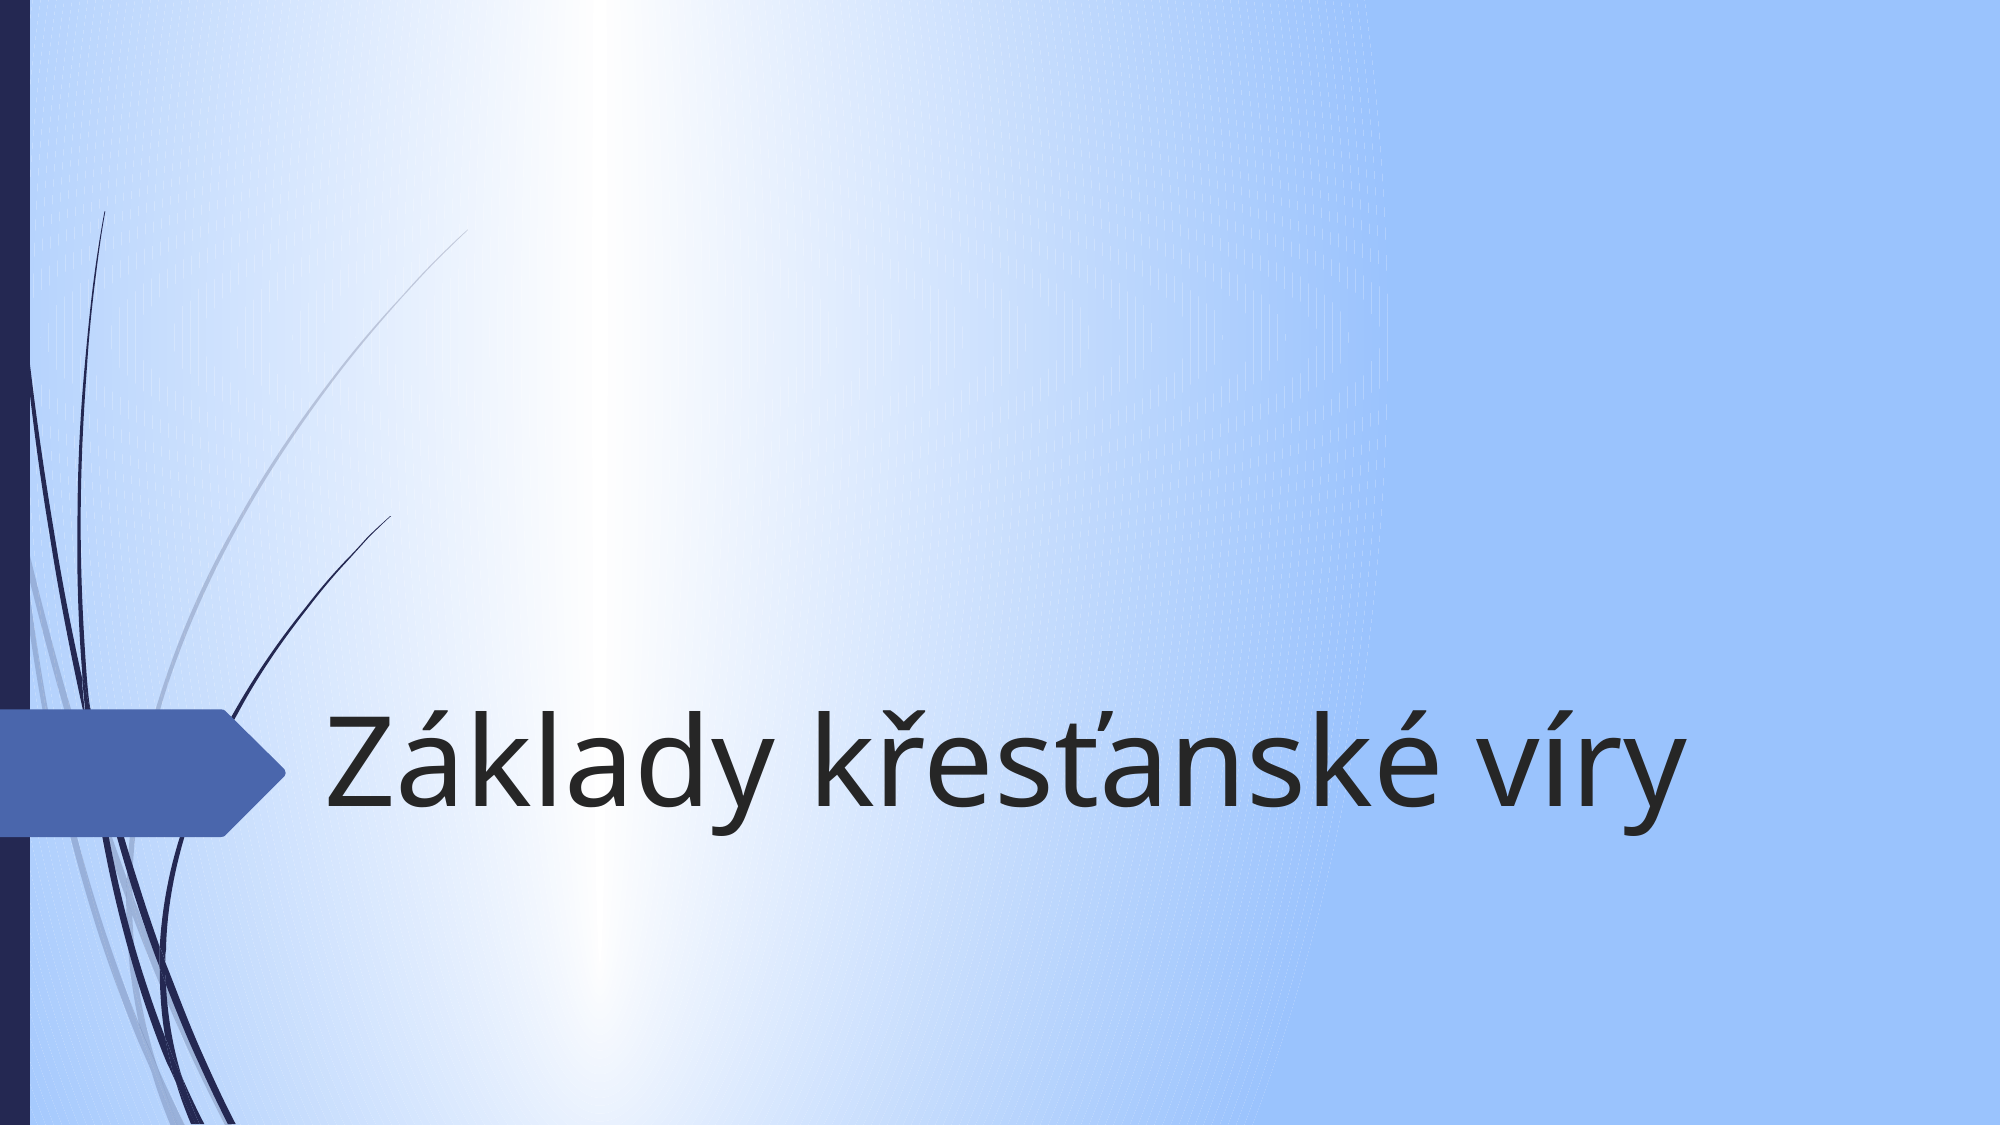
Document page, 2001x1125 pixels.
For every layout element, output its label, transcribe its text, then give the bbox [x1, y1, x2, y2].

title Základy křesťanské víry [309, 437, 1772, 839]
